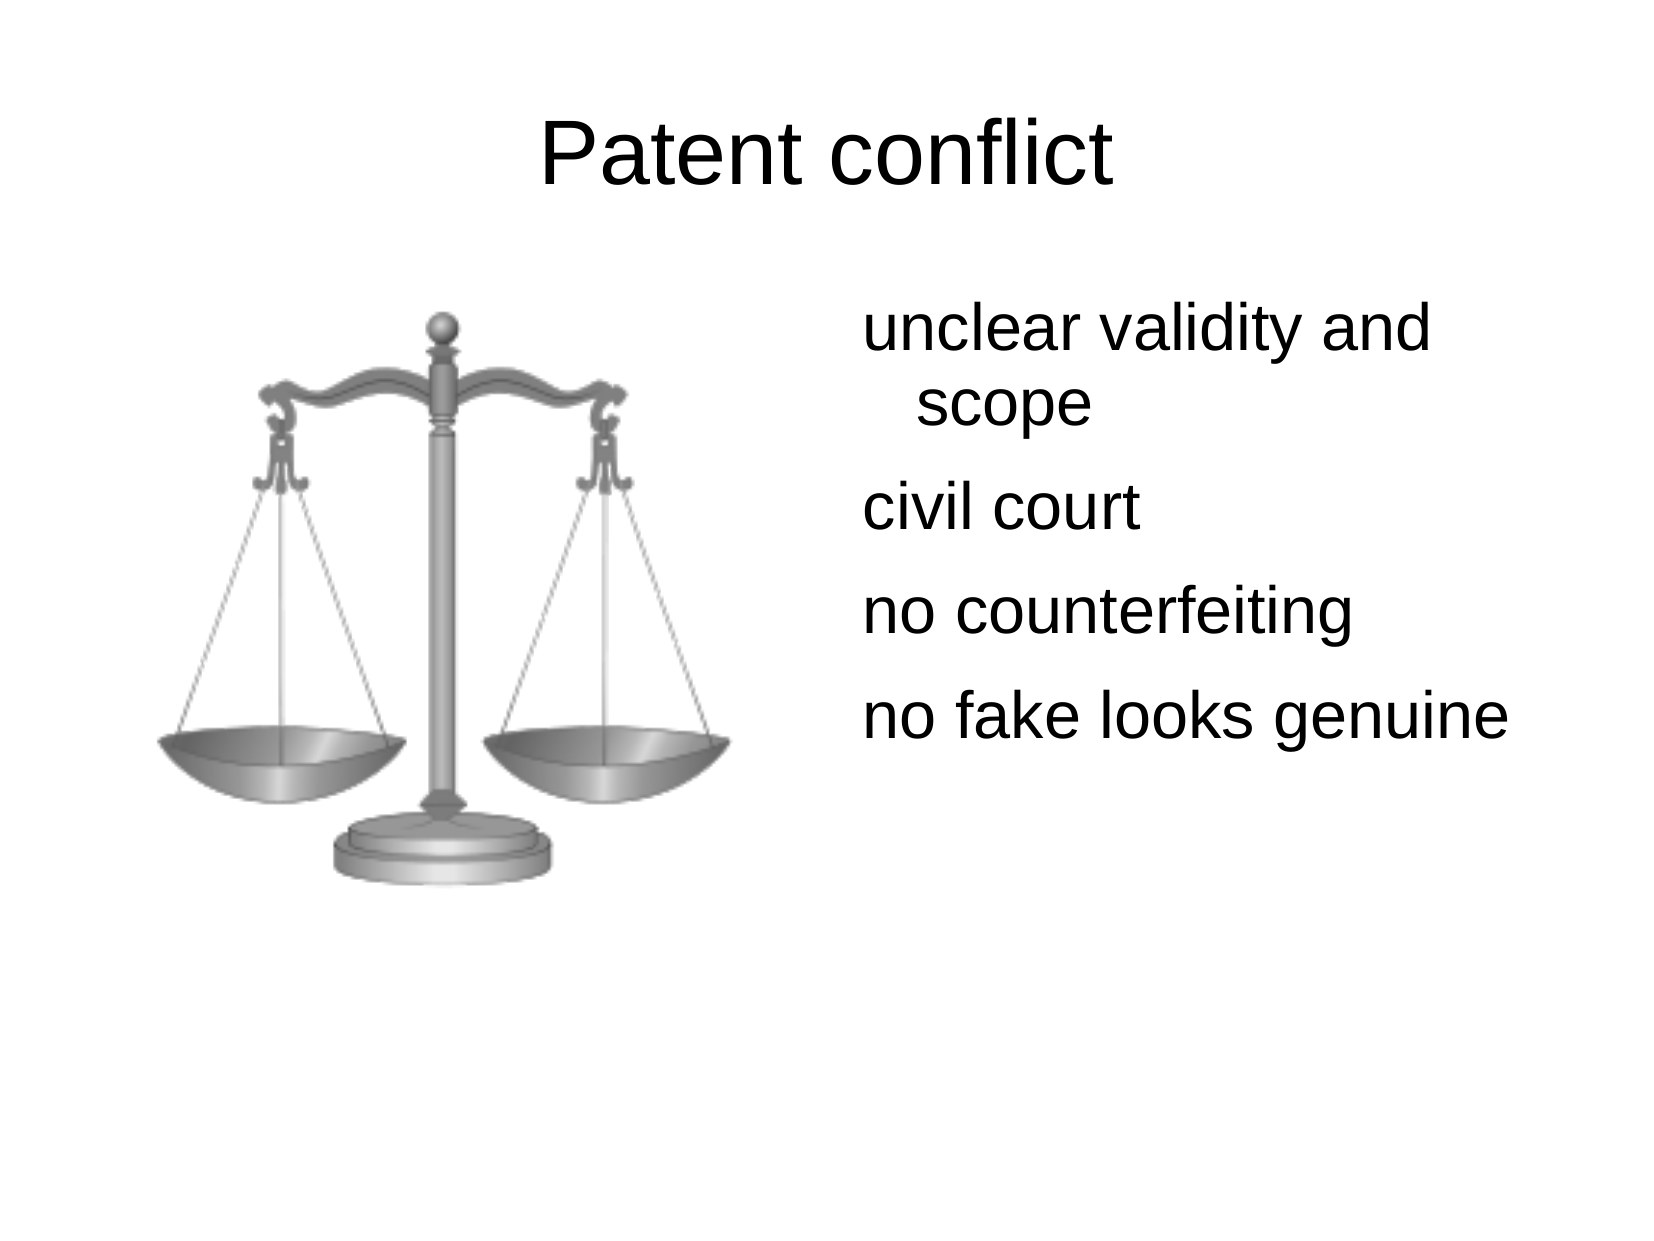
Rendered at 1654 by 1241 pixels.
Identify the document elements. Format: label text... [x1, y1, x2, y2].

picture [150, 299, 739, 901]
title Patent conflict [82, 49, 1571, 257]
list unclear validity and scope civil court no counterfeiting no fake looks genuine [845, 290, 1572, 1109]
